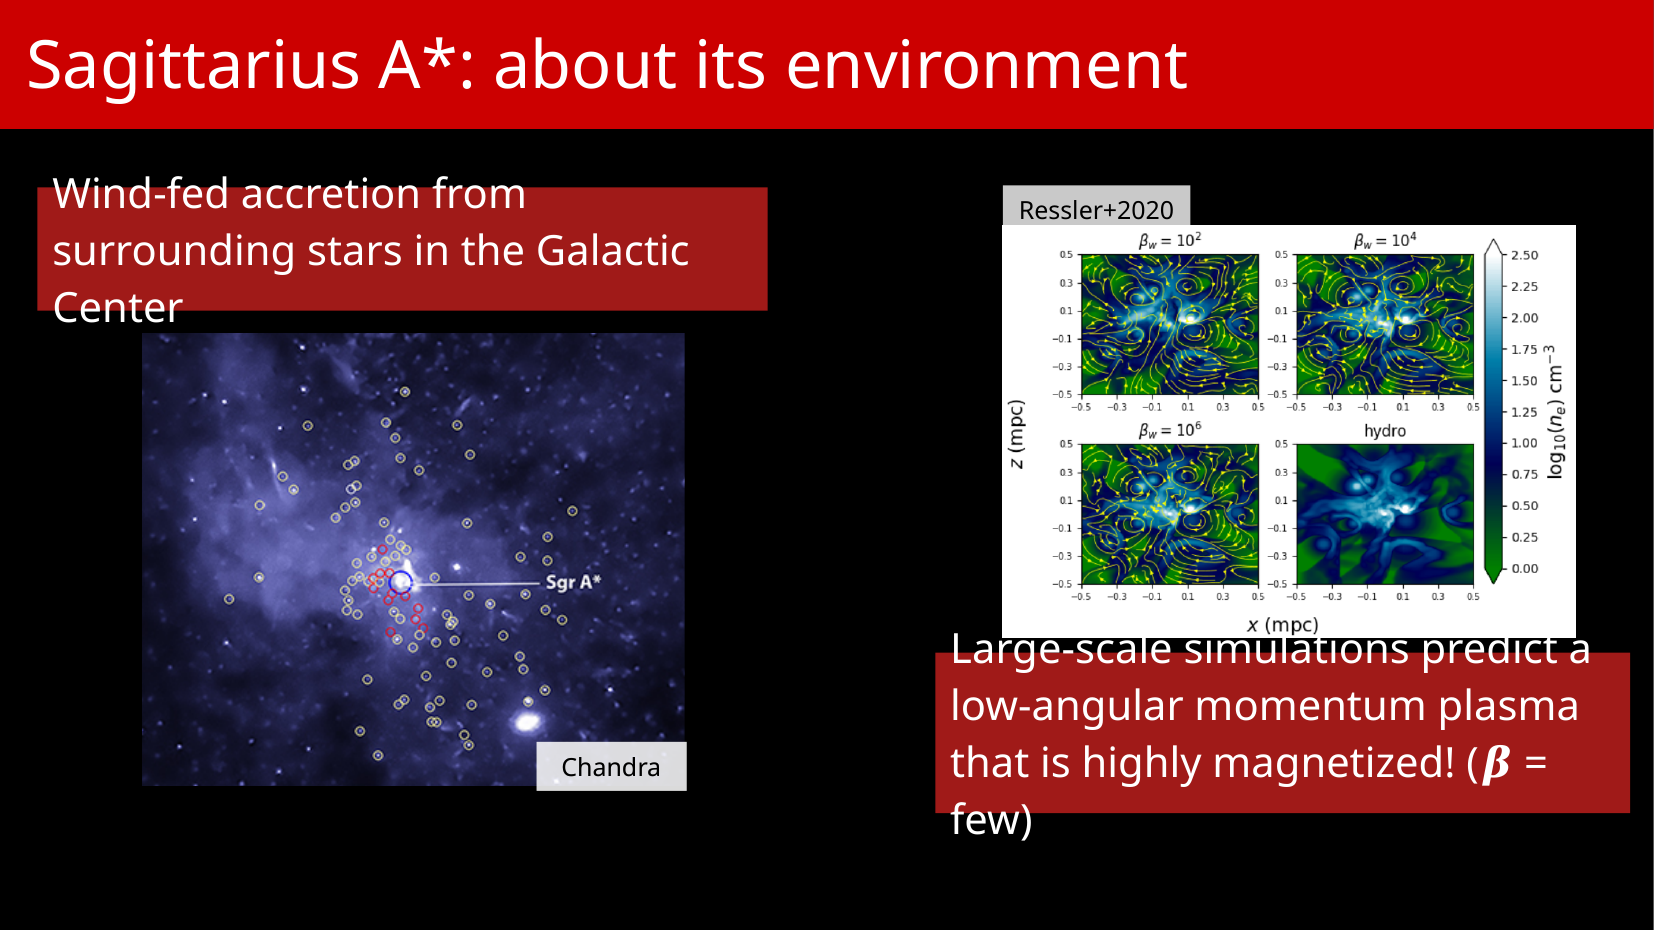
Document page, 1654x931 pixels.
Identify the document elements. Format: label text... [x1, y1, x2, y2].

text_box Chandra [536, 745, 687, 788]
title Sagittarius A*: about its environment [26, 9, 1567, 113]
picture [142, 333, 685, 786]
picture [1002, 225, 1576, 638]
text_box Large-scale simulations predict a low-angular momentum plasma that is highly magnetized! (𝜷 = few) [935, 652, 1631, 814]
text_box Ressler+2020 [1002, 188, 1191, 225]
text_box Wind-fed accretion from surrounding stars in the Galactic Center [37, 187, 768, 311]
